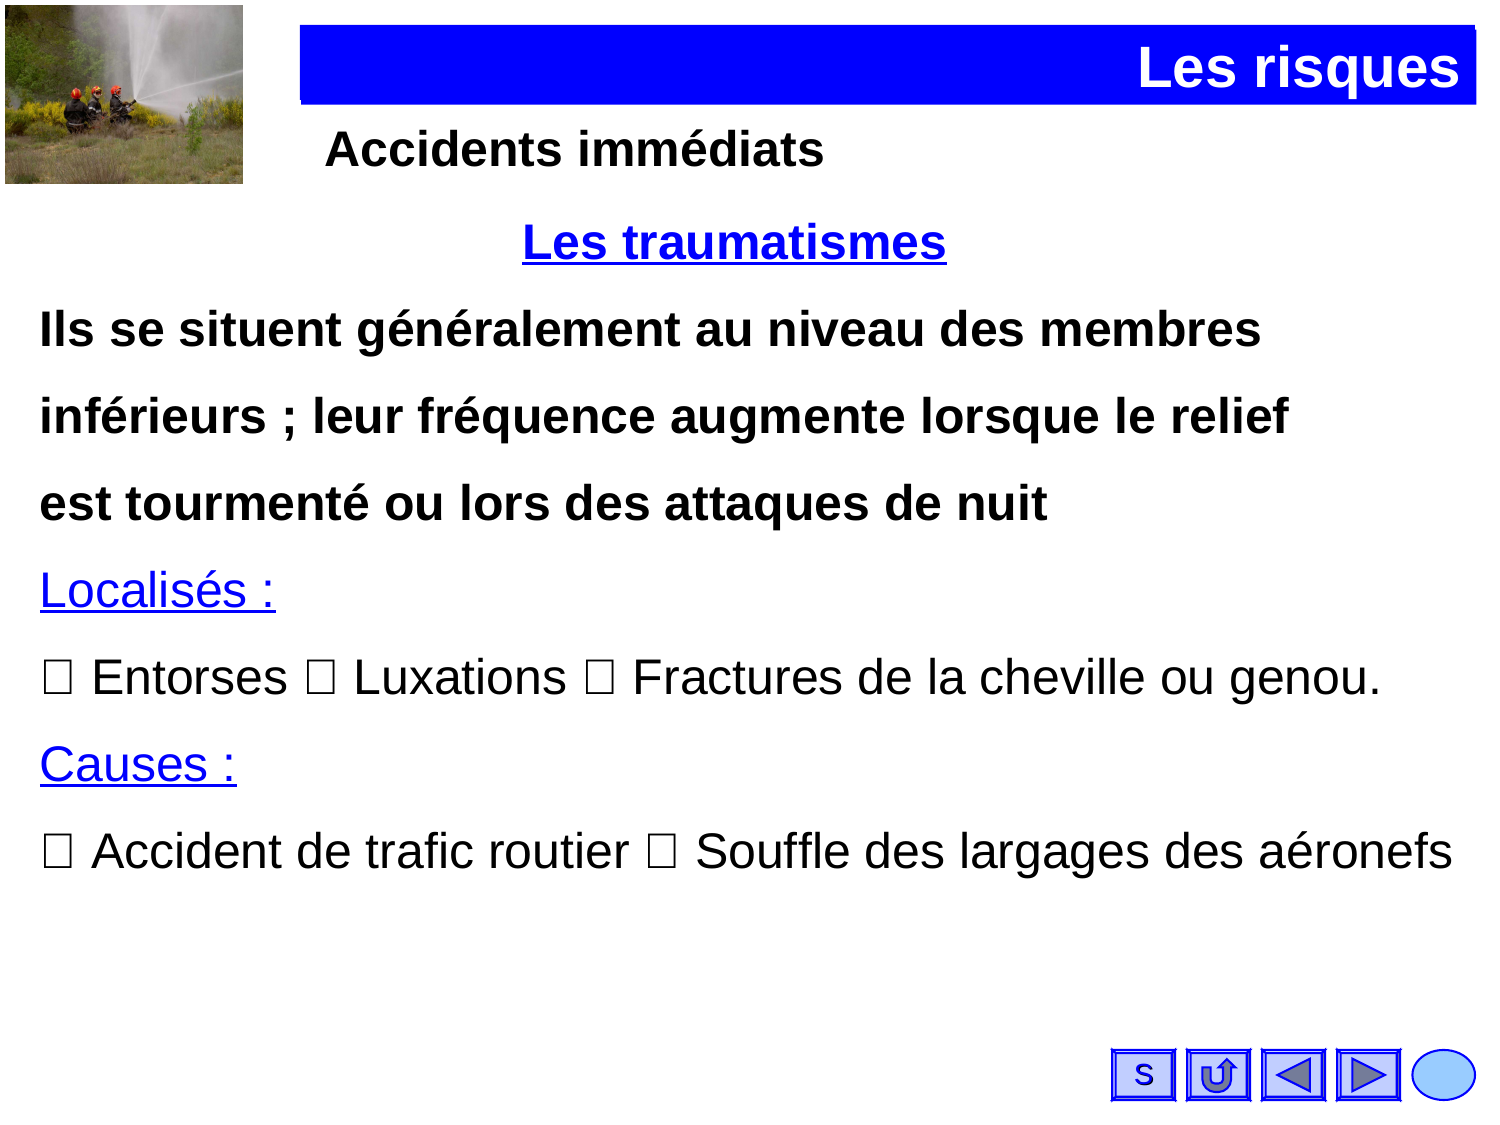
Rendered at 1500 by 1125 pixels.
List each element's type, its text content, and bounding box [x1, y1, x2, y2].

text_box [1412, 1049, 1476, 1101]
text_box Accidents immédiats [324, 120, 855, 178]
text_box Les risques [301, 29, 1477, 105]
text_box Les traumatismes Ils se situent généralement au niveau des membres inférieurs ; leur fréquence augmente lorsque le relief est tourmenté ou lors des attaques de nuit Localisés :  Entorses  Luxations  Fractures de la cheville ou genou. Causes :  Accident de trafic routier  Souffle des largages des aéronefs [24, 206, 1470, 887]
picture [5, 5, 243, 184]
